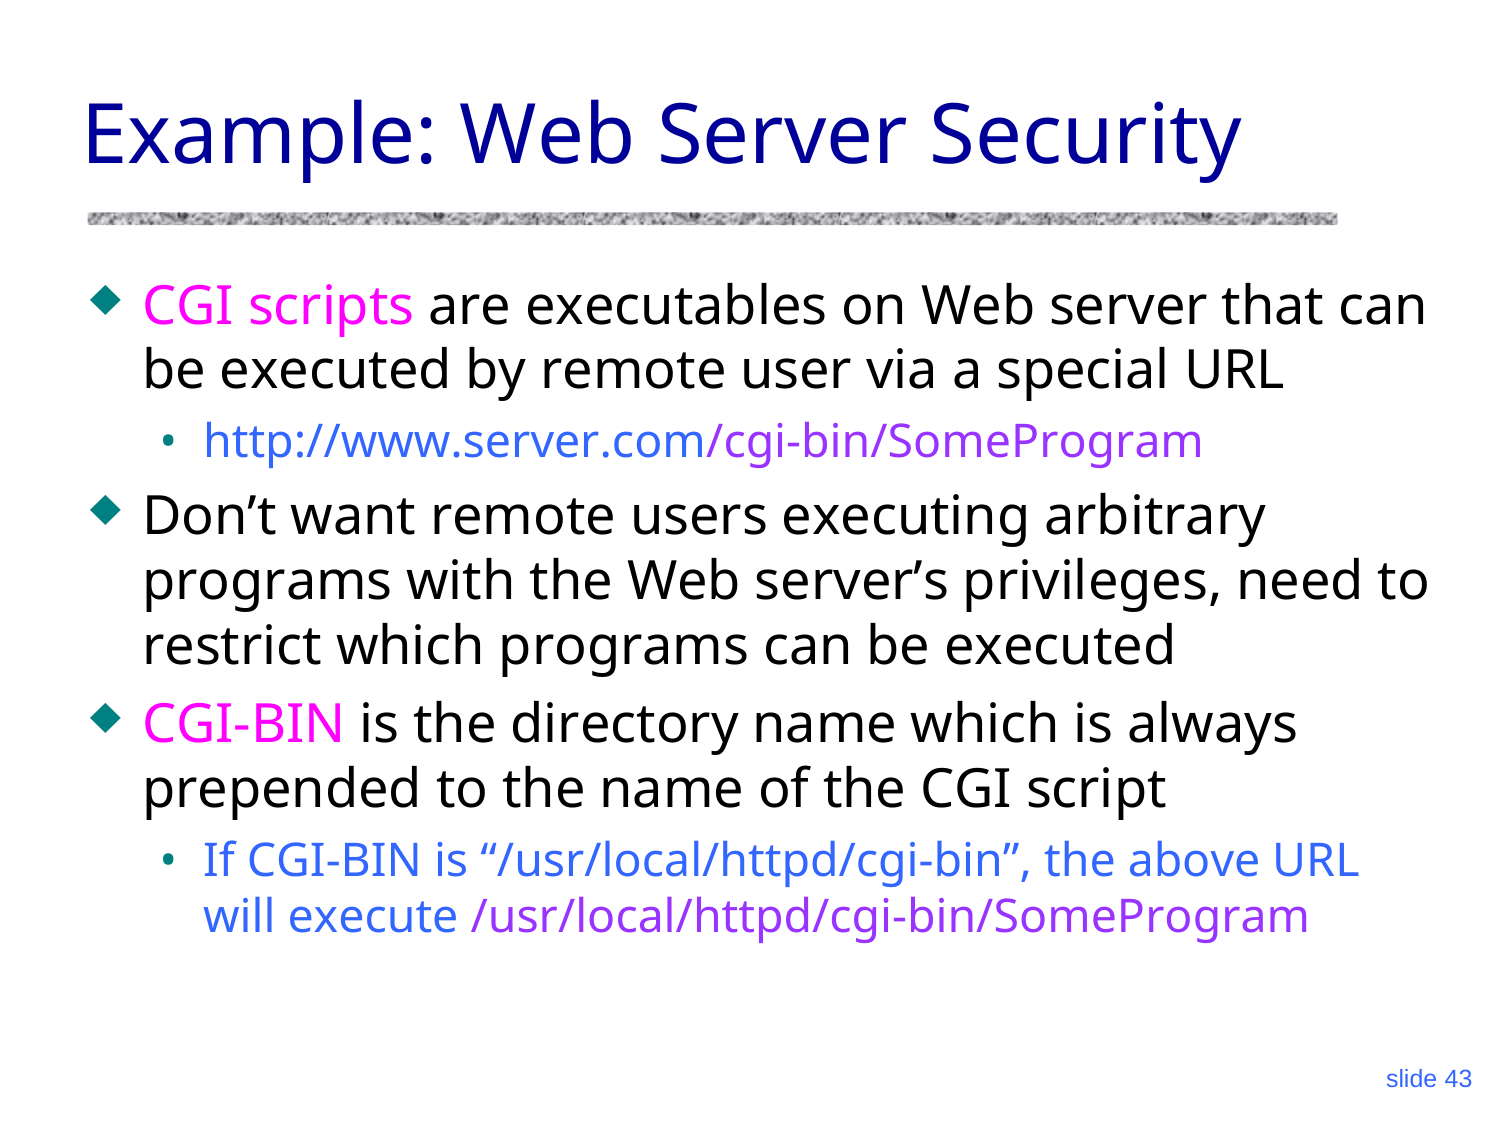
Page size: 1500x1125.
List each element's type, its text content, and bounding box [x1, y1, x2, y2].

text_box slide <number> [1174, 1025, 1488, 1101]
list CGI scripts are executables on Web server that can be executed by remote user via a special URL http://www.server.com/cgi-bin/SomeProgram Don’t want remote users executing arbitrary programs with the Web server’s privileges, need to restrict which programs can be executed CGI-BIN is the directory name which is always prepended to the name of the CGI script If CGI-BIN is “/usr/local/httpd/cgi-bin”, the above URL will execute /usr/local/httpd/cgi-bin/SomeProgram [74, 262, 1450, 1088]
picture [87, 212, 1338, 226]
title Example: Web Server Security [66, 37, 1342, 188]
